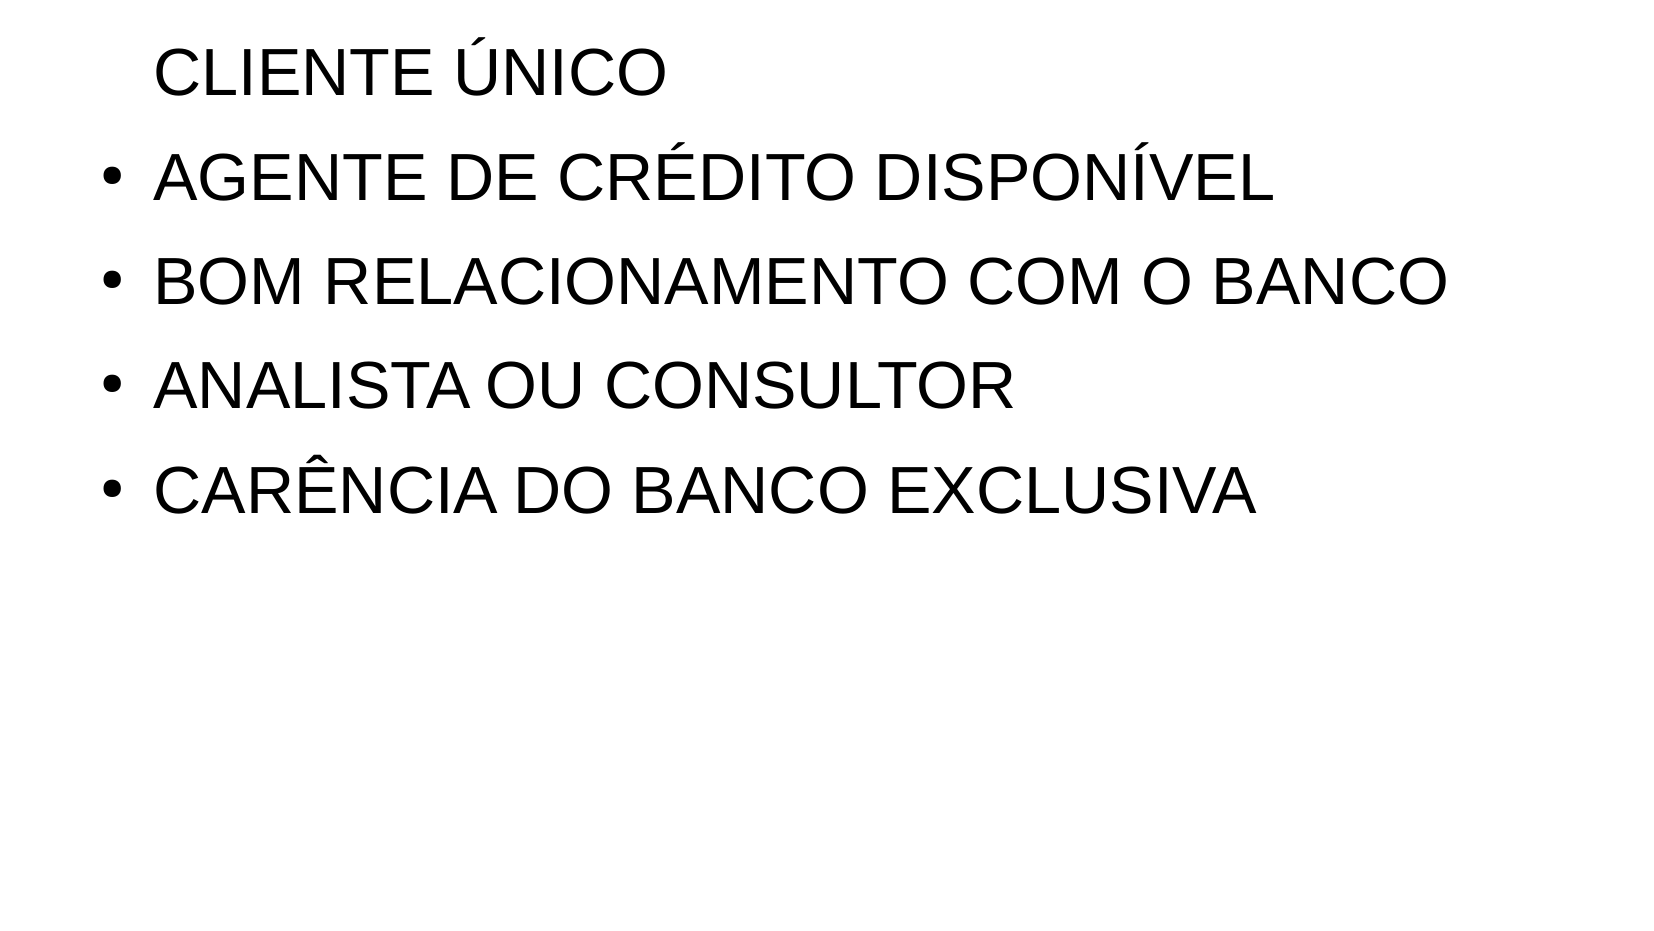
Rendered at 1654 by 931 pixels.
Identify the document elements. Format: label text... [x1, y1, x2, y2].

list CLIENTE ÚNICO AGENTE DE CRÉDITO DISPONÍVEL BOM RELACIONAMENTO COM O BANCO ANALISTA OU CONSULTOR CARÊNCIA DO BANCO EXCLUSIVA [82, 35, 1571, 758]
